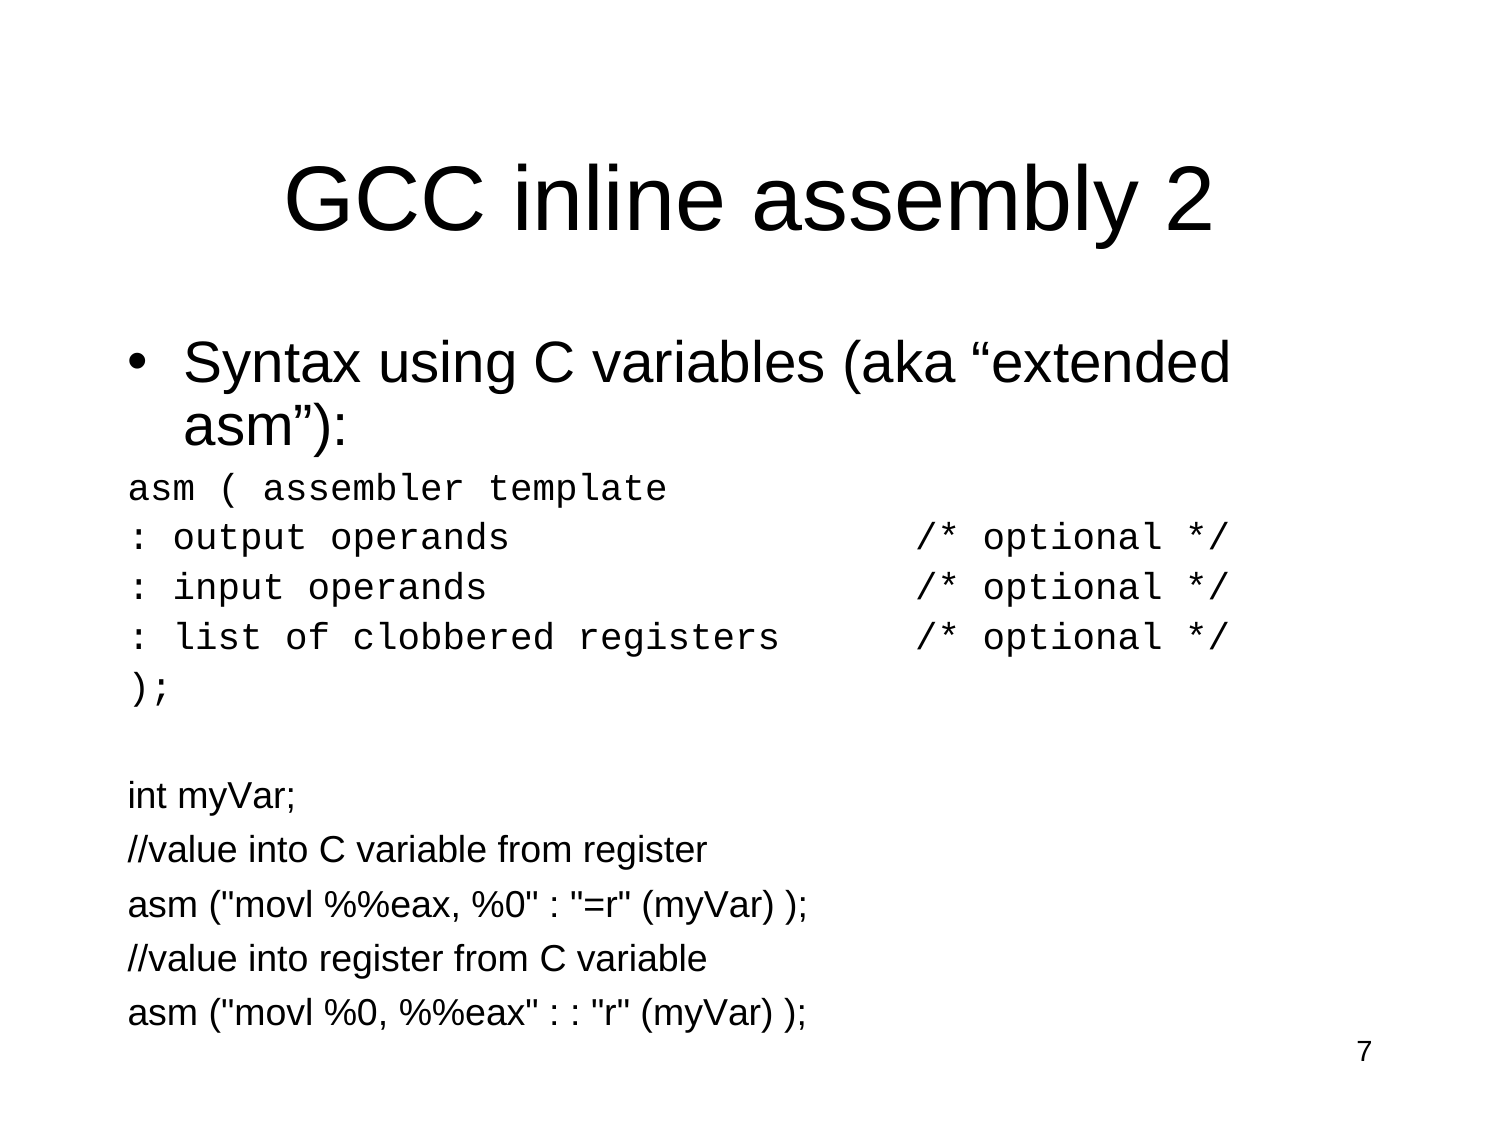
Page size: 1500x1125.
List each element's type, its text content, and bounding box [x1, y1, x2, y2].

title GCC inline assembly 2 [112, 99, 1388, 288]
list Syntax using C variables (aka “extended asm”): asm ( assembler template : output operands /* optional */ : input operands /* optional */ : list of clobbered registers /* optional */ ); int myVar; //value into C variable from register asm ("movl %%eax, %0" : "=r" (myVar) ); //value into register from C variable asm ("movl %0, %%eax" : : "r" (myVar) ); [112, 324, 1388, 1125]
